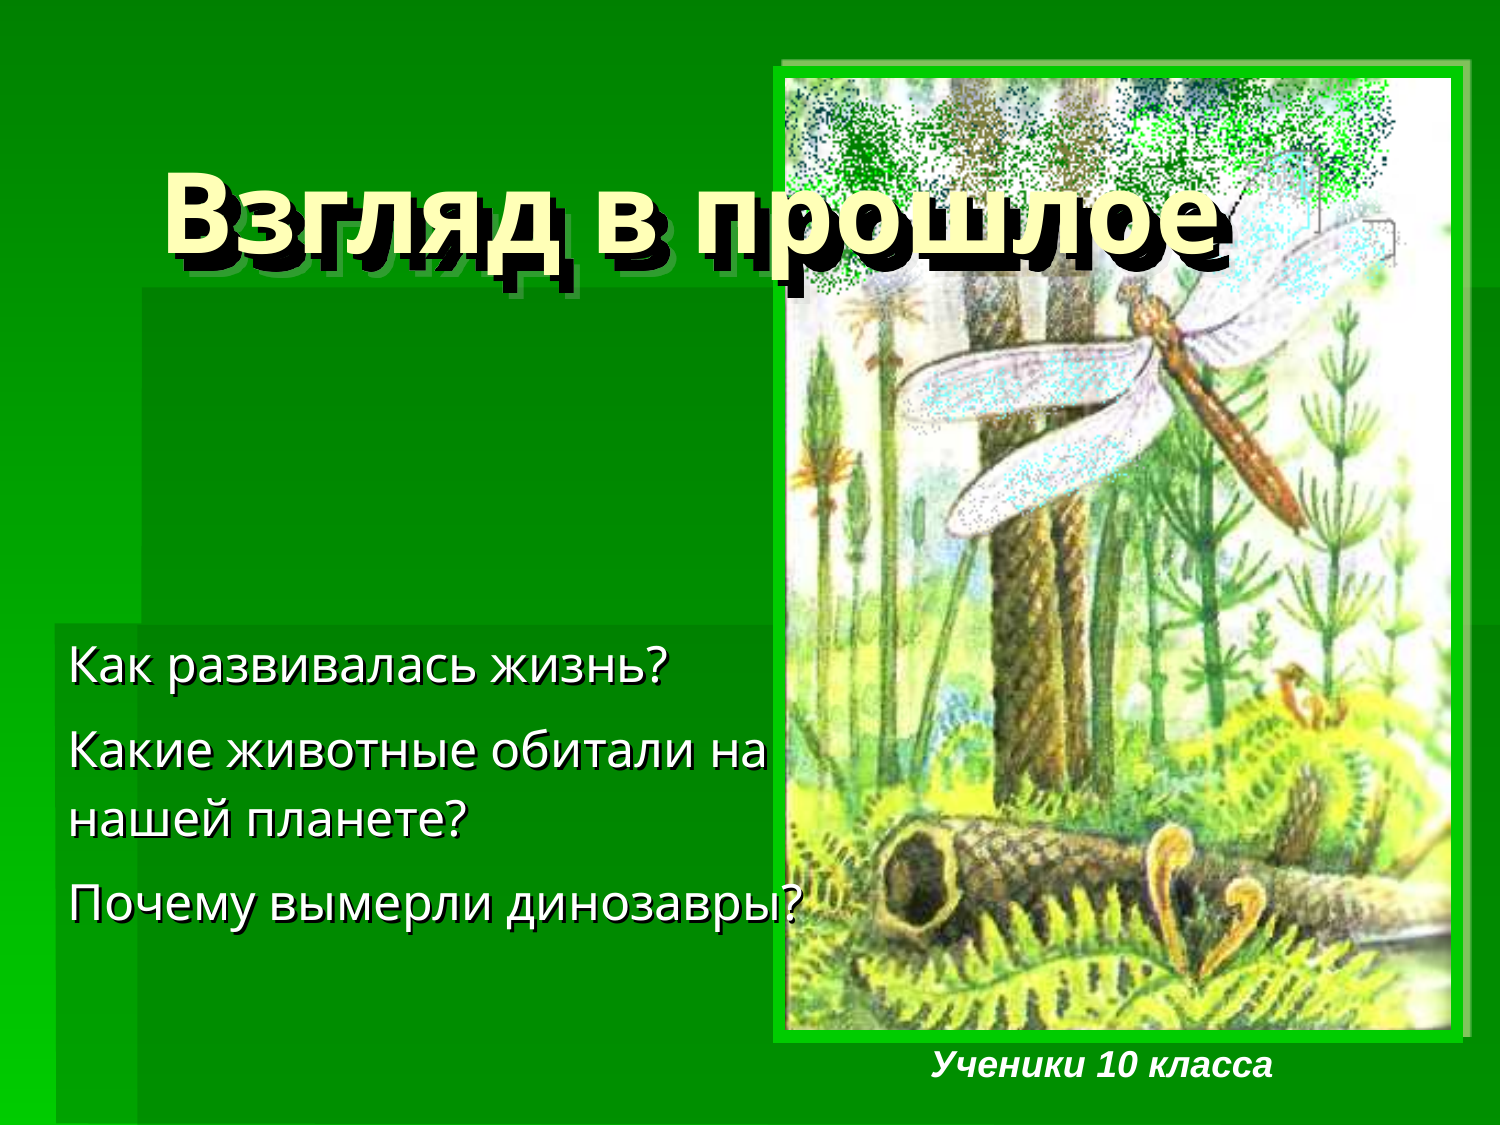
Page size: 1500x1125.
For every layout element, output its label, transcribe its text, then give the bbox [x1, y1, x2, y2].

picture [785, 78, 1451, 1031]
title Взгляд в прошлое [53, 125, 1329, 411]
subtitle Как развивалась жизнь? Какие животные обитали на нашей планете? Почему вымерли динозавры? [53, 621, 880, 1125]
text_box Ученики 10 класса [915, 1035, 1359, 1094]
